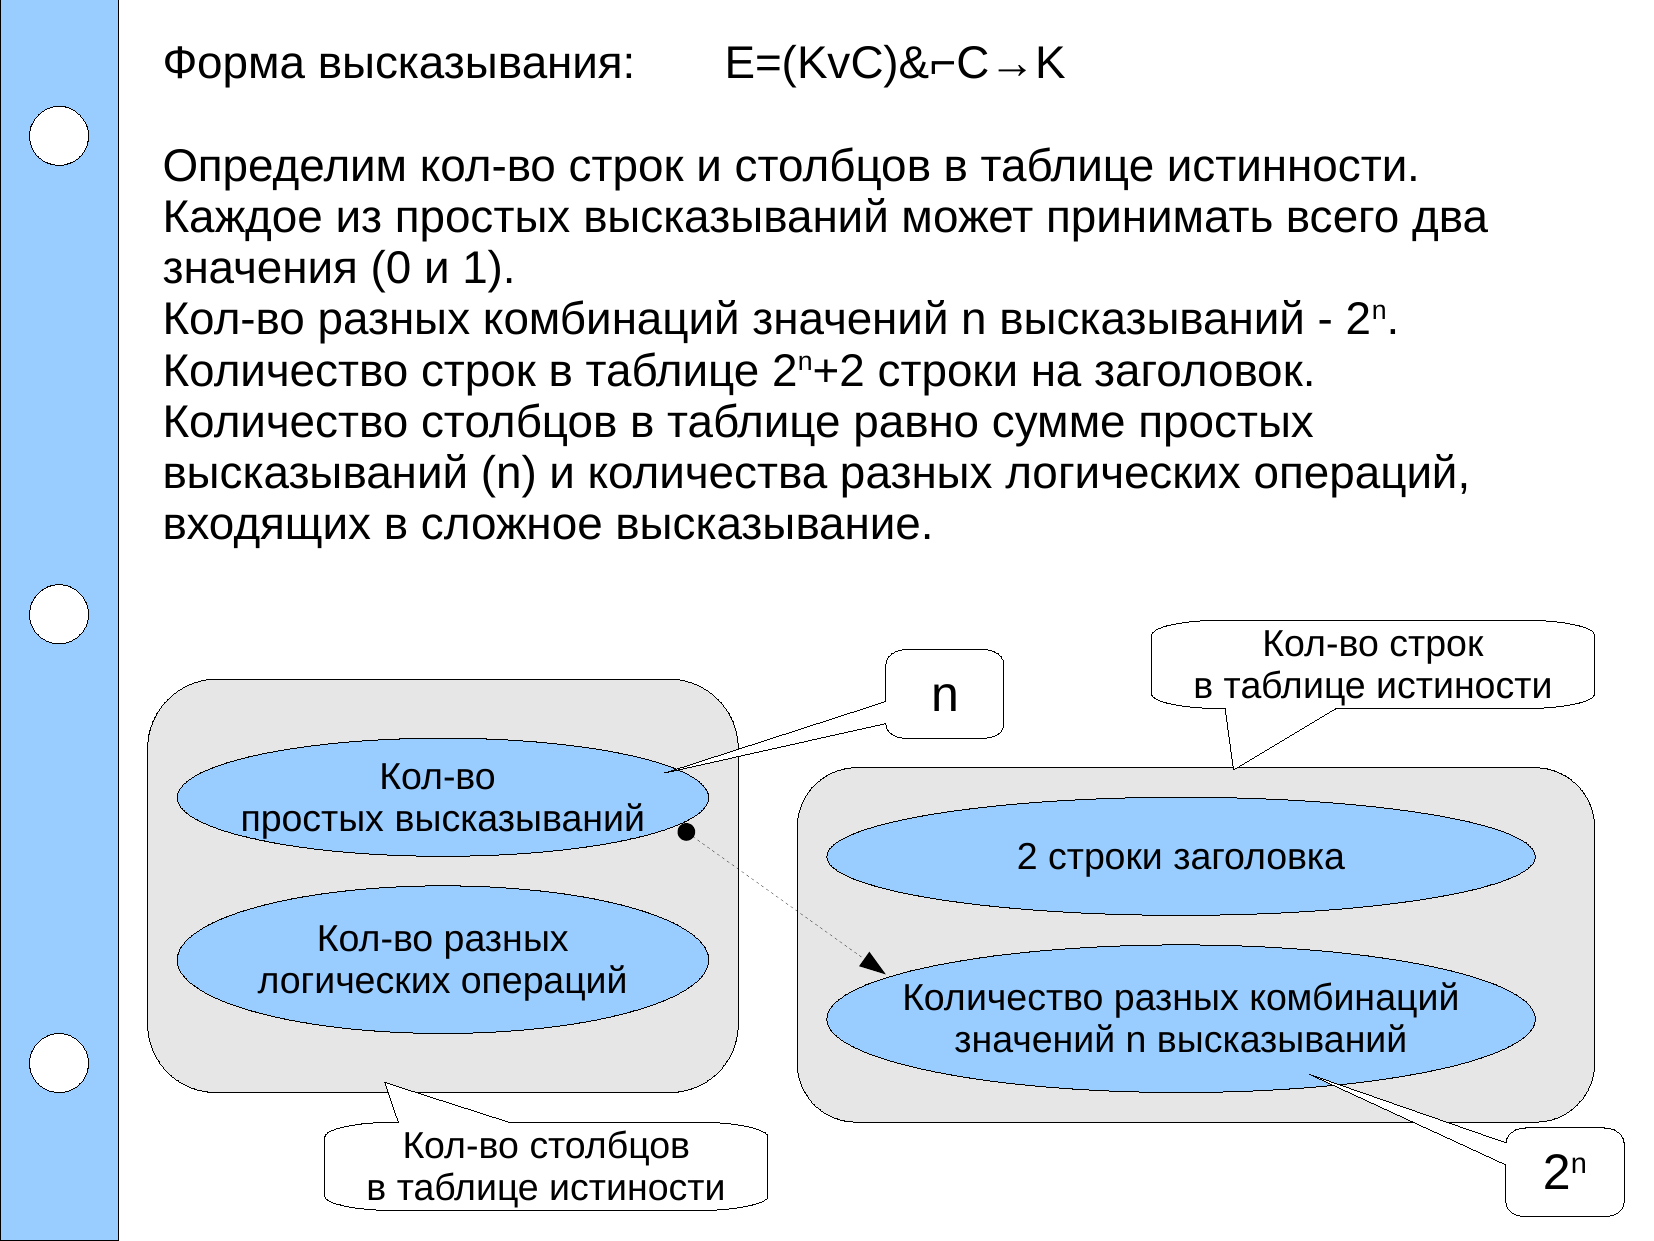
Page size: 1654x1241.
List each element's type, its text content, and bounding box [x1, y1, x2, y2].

text_box [797, 767, 1595, 1123]
text_box Кол-во простых высказываний [177, 738, 709, 857]
text_box Кол-во столбцов в таблице истиности [324, 1082, 768, 1211]
text_box Форма высказывания: E=(KvC)&⌐C→K Определим кол-во строк и столбцов в таблице истинности. Каждое из простых высказываний может принимать всего два значения (0 и 1). Кол-во разных комбинаций значений n высказываний - 2n. Количество строк в таблице 2n+2 строки на заголовок. Количество столбцов в таблице равно сумме простых высказываний (n) и количества разных логических операций, входящих в сложное высказывание. [147, 29, 1625, 555]
text_box n [664, 649, 1004, 773]
text_box Количество разных комбинаций значений n высказываний [826, 944, 1536, 1093]
text_box [0, 0, 119, 1241]
text_box 2 строки заголовка [826, 797, 1536, 916]
text_box Кол-во разных логических операций [177, 885, 709, 1034]
text_box [147, 679, 739, 1093]
text_box Кол-во строк в таблице истиности [1151, 620, 1595, 770]
text_box 2n [1309, 1074, 1625, 1217]
